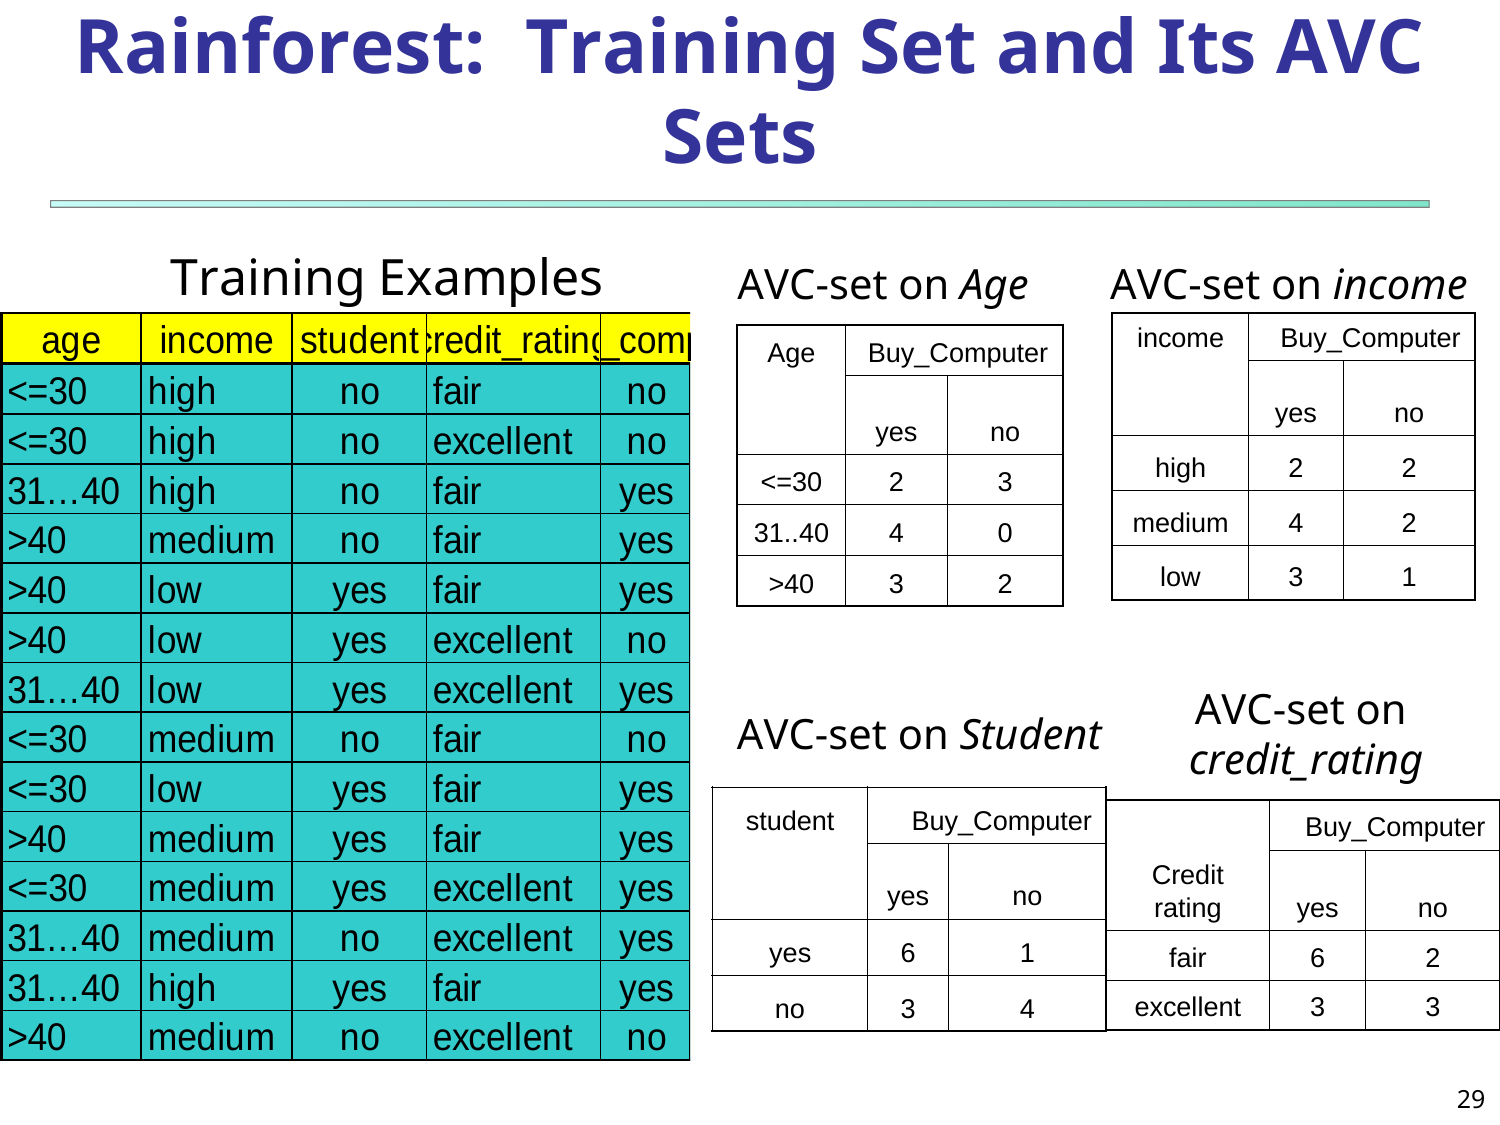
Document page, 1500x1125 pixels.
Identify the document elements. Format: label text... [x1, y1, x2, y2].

table_cell [1113, 360, 1248, 435]
table_cell no [948, 376, 1062, 454]
table_header Age [738, 326, 845, 376]
table_cell 4 [1249, 491, 1343, 545]
table_header student [713, 788, 867, 844]
table_cell 31..40 [738, 505, 845, 555]
table_header Buy_Computer [868, 788, 1105, 843]
text_box <number> [1187, 1062, 1500, 1125]
table_cell 1 [1344, 546, 1474, 599]
table_cell yes [713, 920, 867, 975]
table_cell [738, 376, 845, 454]
table_cell fair [1107, 931, 1269, 980]
table_cell 3 [868, 976, 948, 1030]
text_box AVC-set on income [1095, 249, 1483, 316]
table_cell 2 [1249, 436, 1343, 490]
table_cell 2 [948, 556, 1062, 605]
table_cell <=30 [738, 455, 845, 504]
table_header Credit rating [1107, 801, 1269, 930]
table_cell no [1366, 851, 1499, 930]
table_cell 0 [948, 505, 1062, 555]
table_cell high [1113, 436, 1248, 490]
table_cell 3 [1366, 981, 1499, 1029]
table_cell 2 [1344, 491, 1474, 545]
table_header Buy_Computer [1270, 801, 1499, 850]
text_box AVC-set on Age [722, 249, 1044, 316]
text_box [0, 312, 692, 1063]
table_header income [1113, 314, 1248, 360]
table_cell 3 [846, 556, 947, 605]
table_cell 2 [846, 455, 947, 504]
table_cell 2 [1344, 436, 1474, 490]
table_cell >40 [738, 556, 845, 605]
table_cell [713, 844, 867, 919]
title Rainforest: Training Set and Its AVC Sets [0, 0, 1500, 187]
text_box Training Examples [87, 237, 688, 313]
table_cell medium [1113, 491, 1248, 545]
table_cell 4 [949, 976, 1105, 1030]
table_cell 1 [949, 920, 1105, 975]
table_cell yes [1270, 851, 1365, 930]
table_header Buy_Computer [1249, 314, 1474, 360]
table_cell 6 [868, 920, 948, 975]
text_box AVC-set on credit_rating [1174, 674, 1439, 791]
table_cell yes [868, 844, 948, 919]
table_cell yes [1249, 361, 1343, 435]
table_cell 3 [948, 455, 1062, 504]
table_header Buy_Computer [846, 326, 1062, 375]
table_cell 4 [846, 505, 947, 555]
table_cell no [1344, 361, 1474, 435]
table_cell 2 [1366, 931, 1499, 980]
table_cell 6 [1270, 931, 1365, 980]
table_cell no [713, 976, 867, 1030]
text_box AVC-set on Student [722, 699, 1117, 766]
table_cell 3 [1270, 981, 1365, 1029]
table_cell low [1113, 546, 1248, 599]
table_cell no [949, 844, 1105, 919]
table_cell yes [846, 376, 947, 454]
table_cell excellent [1107, 981, 1269, 1029]
table_cell 3 [1249, 546, 1343, 599]
